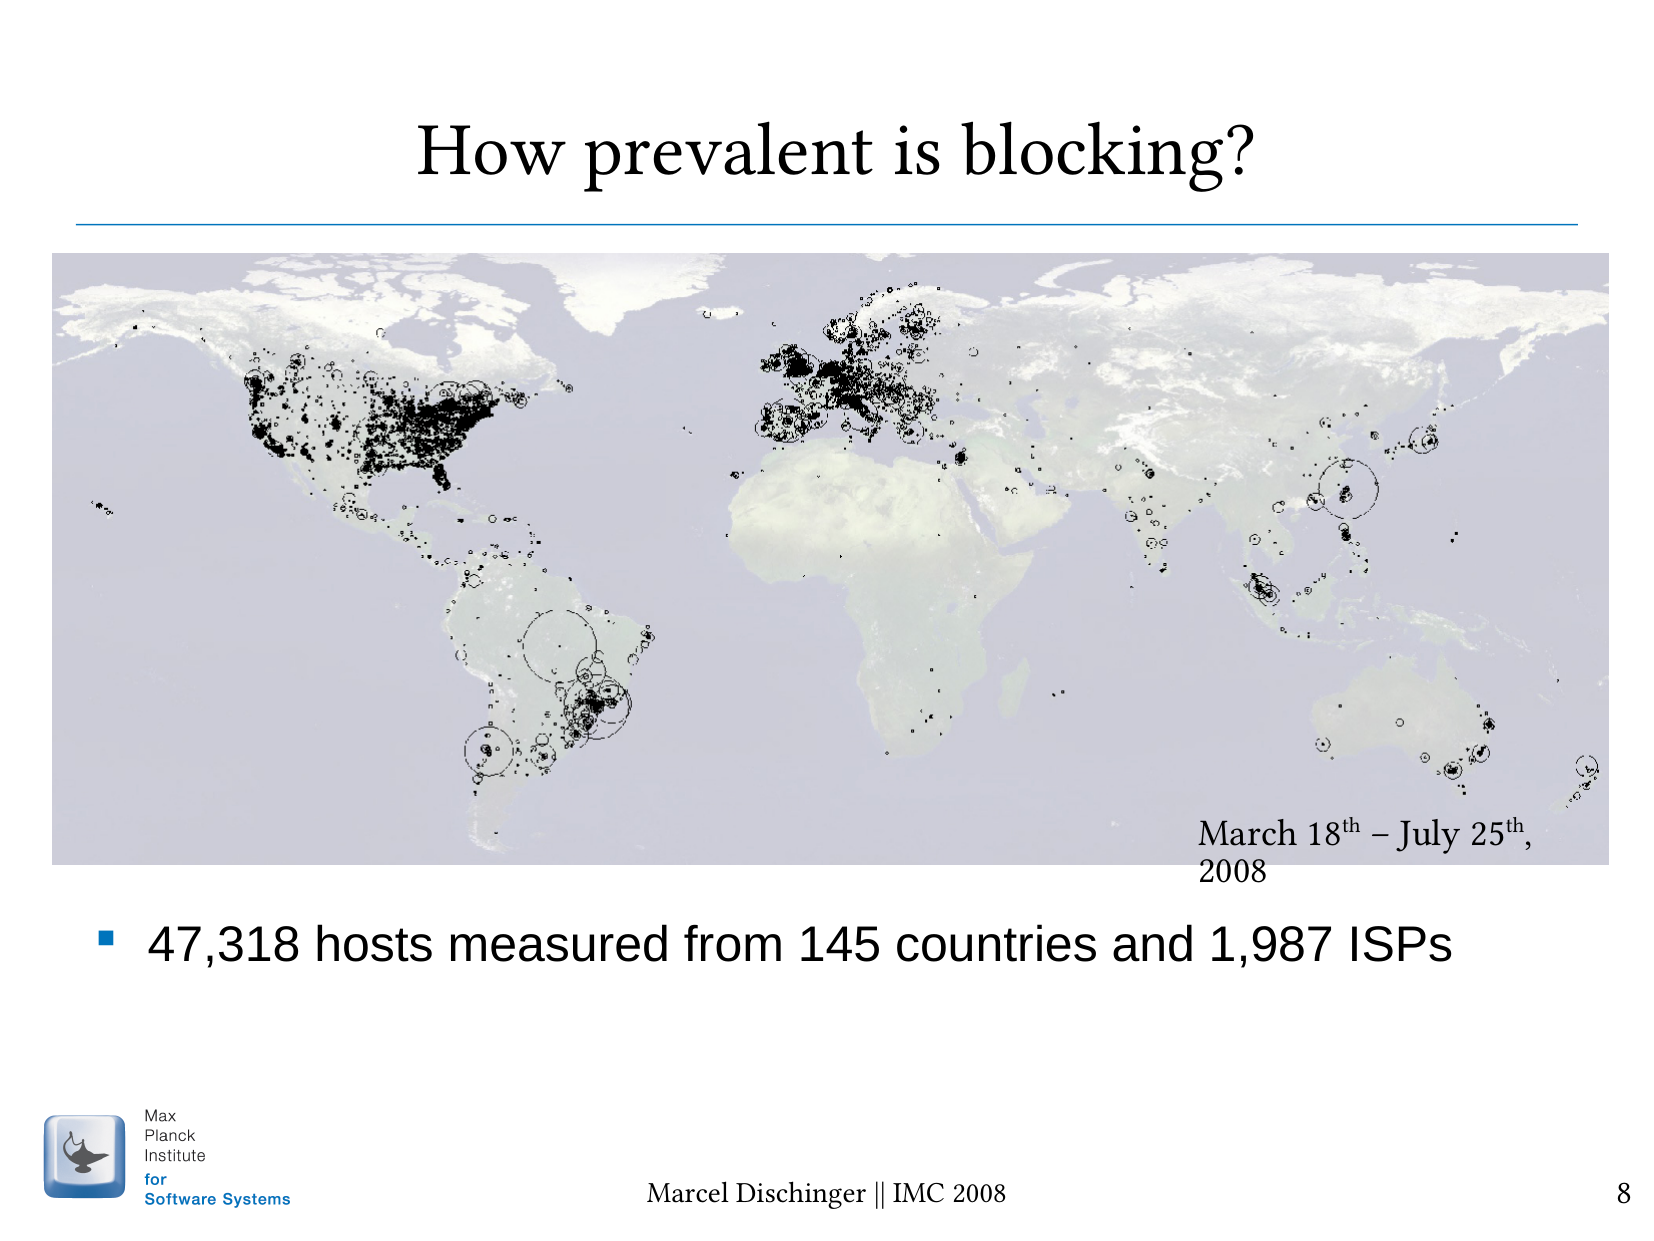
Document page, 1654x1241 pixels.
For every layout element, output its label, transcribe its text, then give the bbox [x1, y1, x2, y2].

text_box March 18th – July 25th, 2008 [1183, 807, 1615, 868]
title How prevalent is blocking? [54, 44, 1621, 259]
picture [52, 253, 1609, 865]
list 47,318 hosts measured from 145 countries and 1,987 ISPs [77, 899, 1579, 1070]
